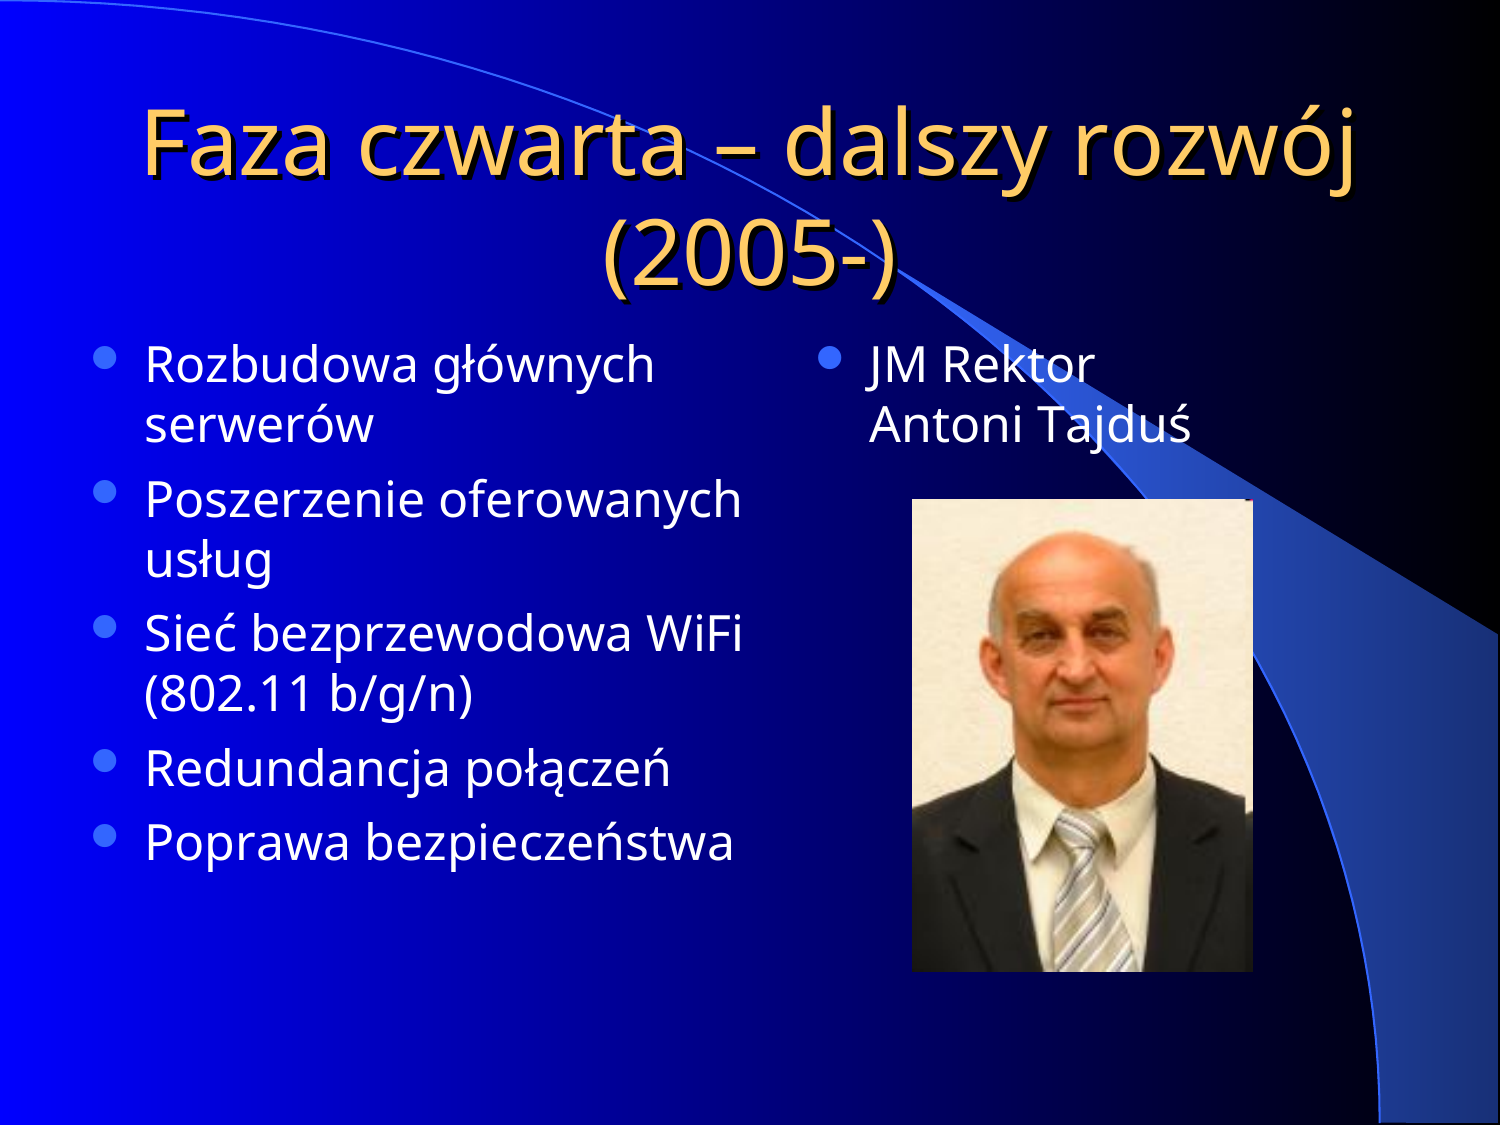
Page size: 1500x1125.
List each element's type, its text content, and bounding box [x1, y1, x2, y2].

list Rozbudowa głównych serwerów Poszerzenie oferowanych usług Sieć bezprzewodowa WiFi (802.11 b/g/n) Redundancja połączeń Poprawa bezpieczeństwa [75, 324, 763, 1000]
title Faza czwarta – dalszy rozwój (2005-) [112, 76, 1388, 312]
list JM Rektor Antoni Tajduś [800, 324, 1388, 1000]
picture [912, 499, 1253, 972]
